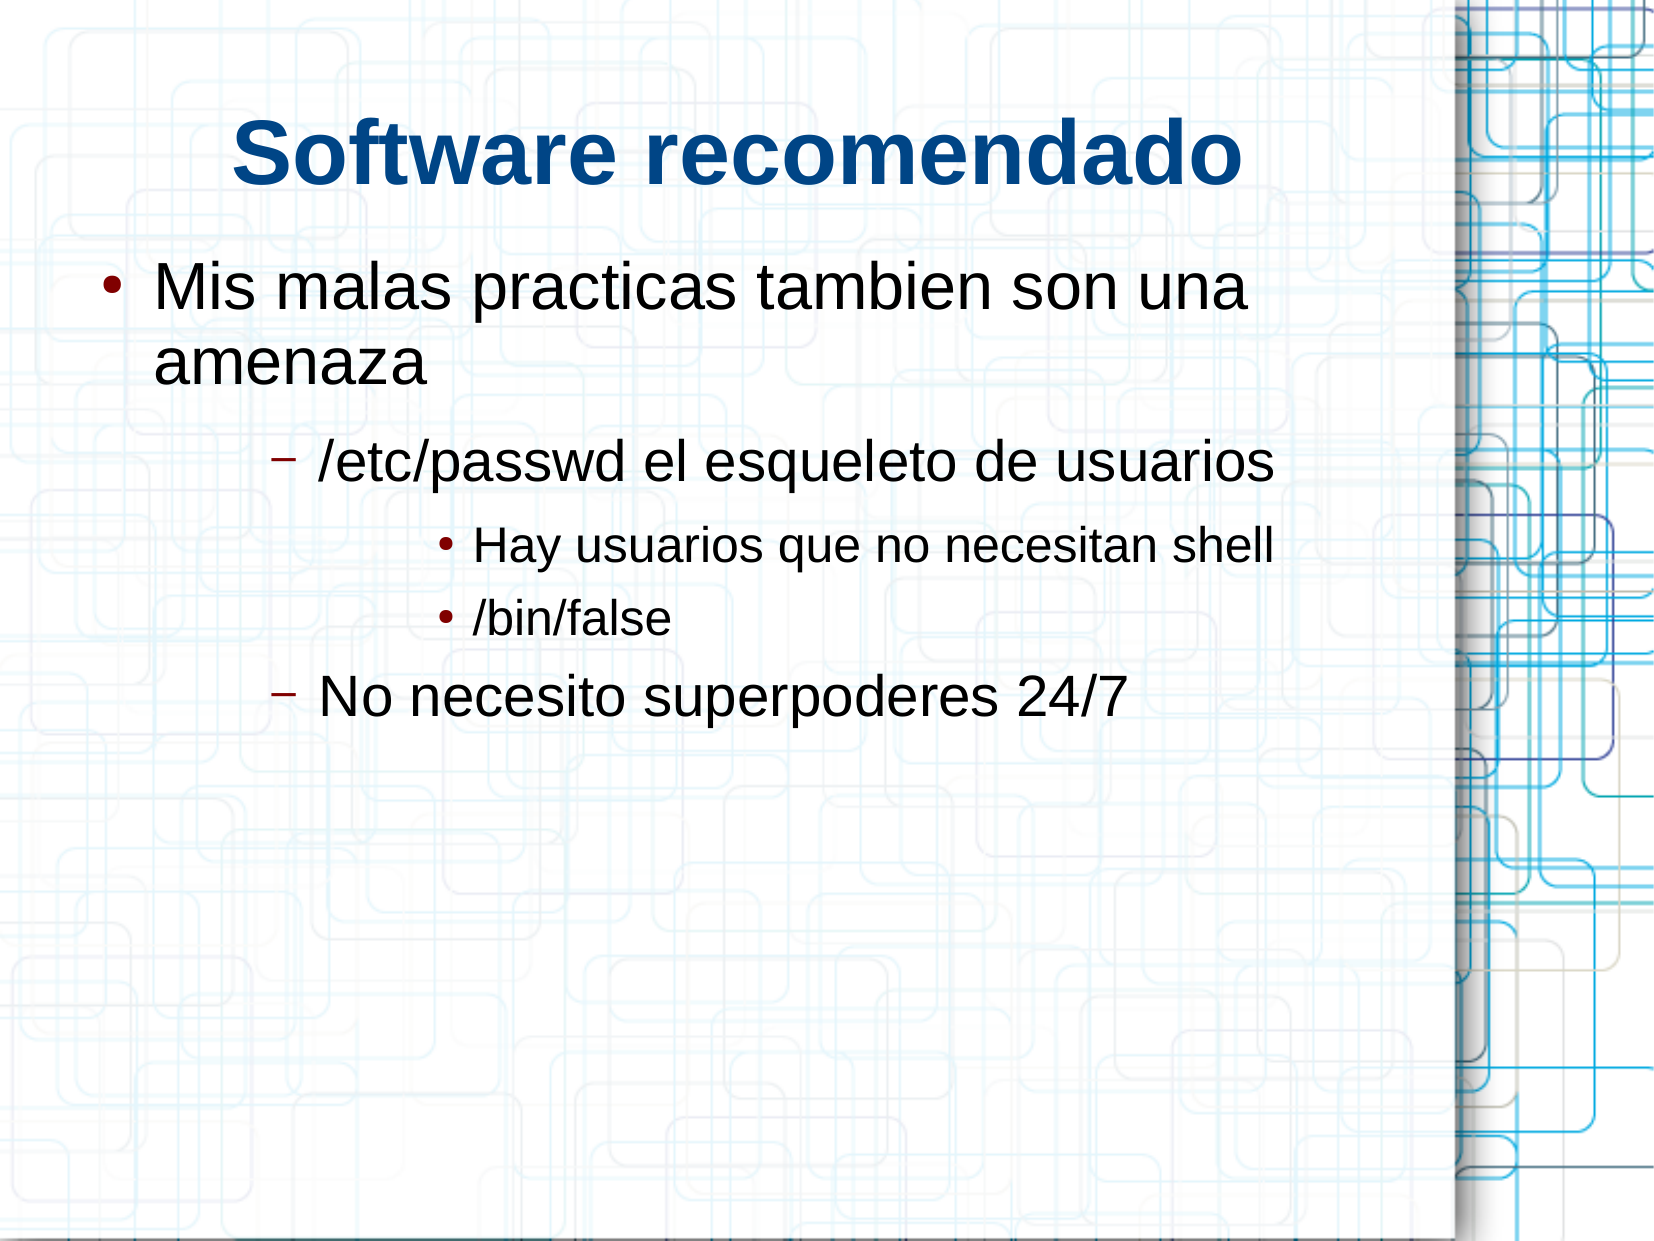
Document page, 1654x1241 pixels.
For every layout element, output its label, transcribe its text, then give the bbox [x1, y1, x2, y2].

title Software recomendado [59, 56, 1418, 250]
picture [0, 0, 1654, 1241]
list Mis malas practicas tambien son una amenaza /etc/passwd el esqueleto de usuarios Hay usuarios que no necesitan shell /bin/false No necesito superpoderes 24/7 [82, 249, 1418, 1054]
